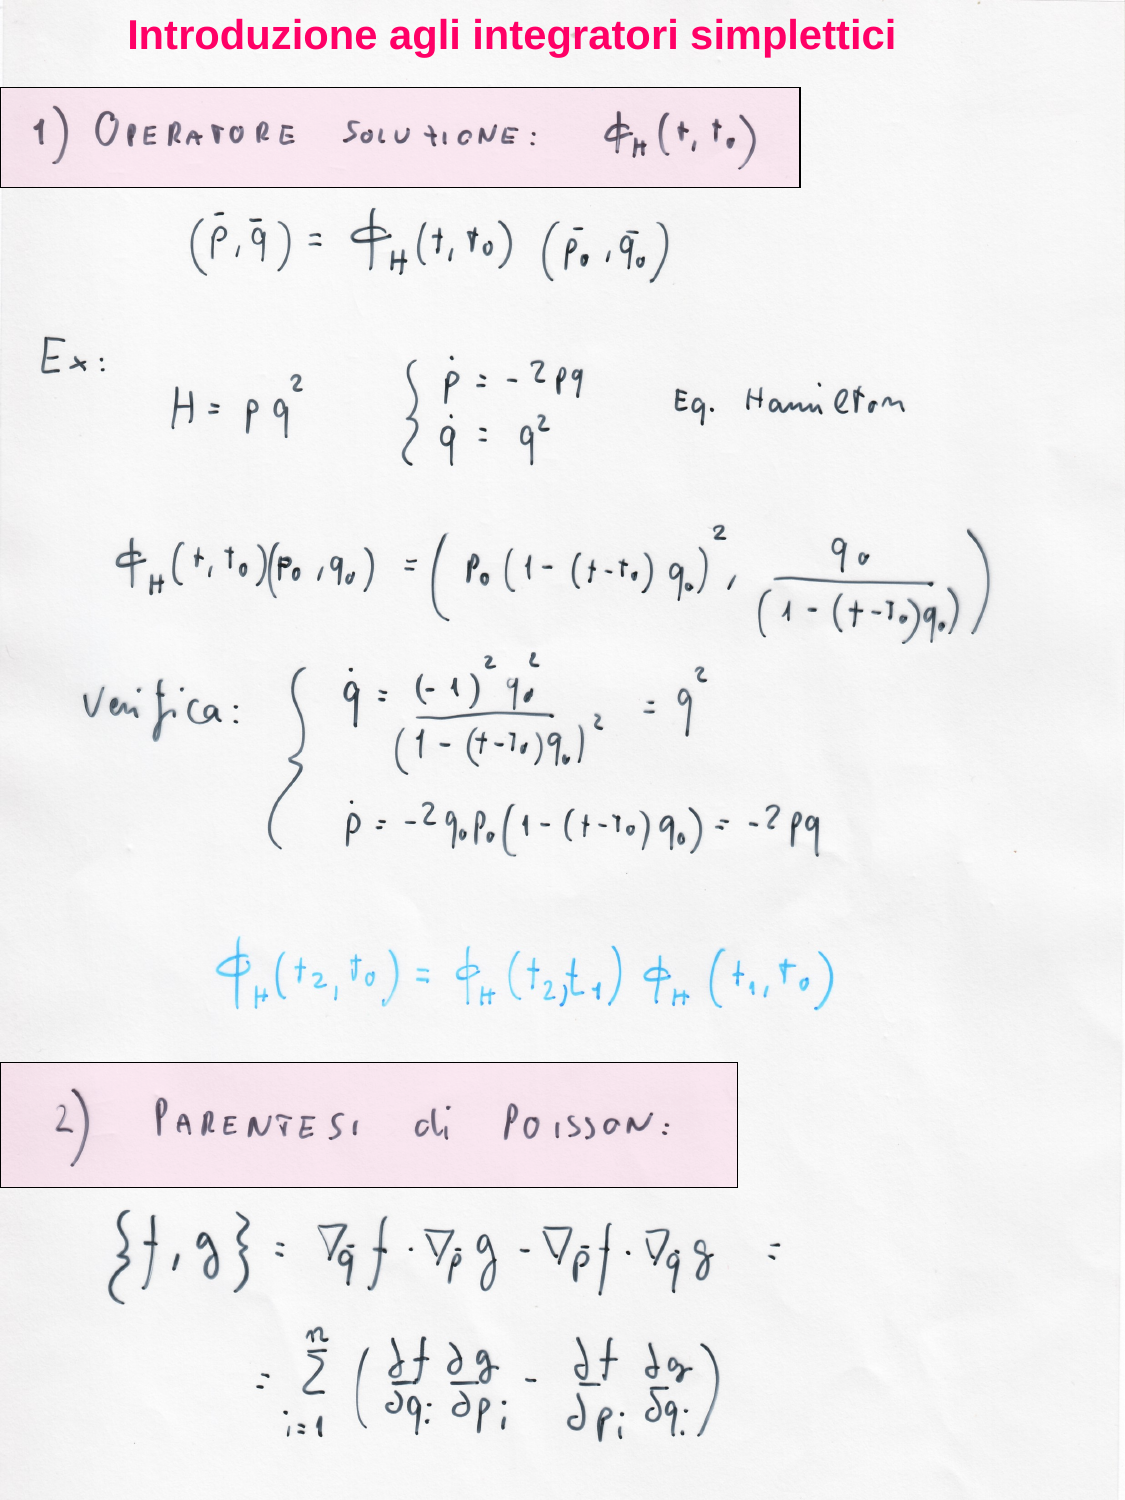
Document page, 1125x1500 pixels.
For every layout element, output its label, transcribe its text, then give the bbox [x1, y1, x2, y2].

text_box [0, 1062, 738, 1188]
text_box [0, 87, 800, 188]
text_box Introduzione agli integratori simplettici [112, 0, 1125, 66]
picture [0, 0, 1125, 1500]
